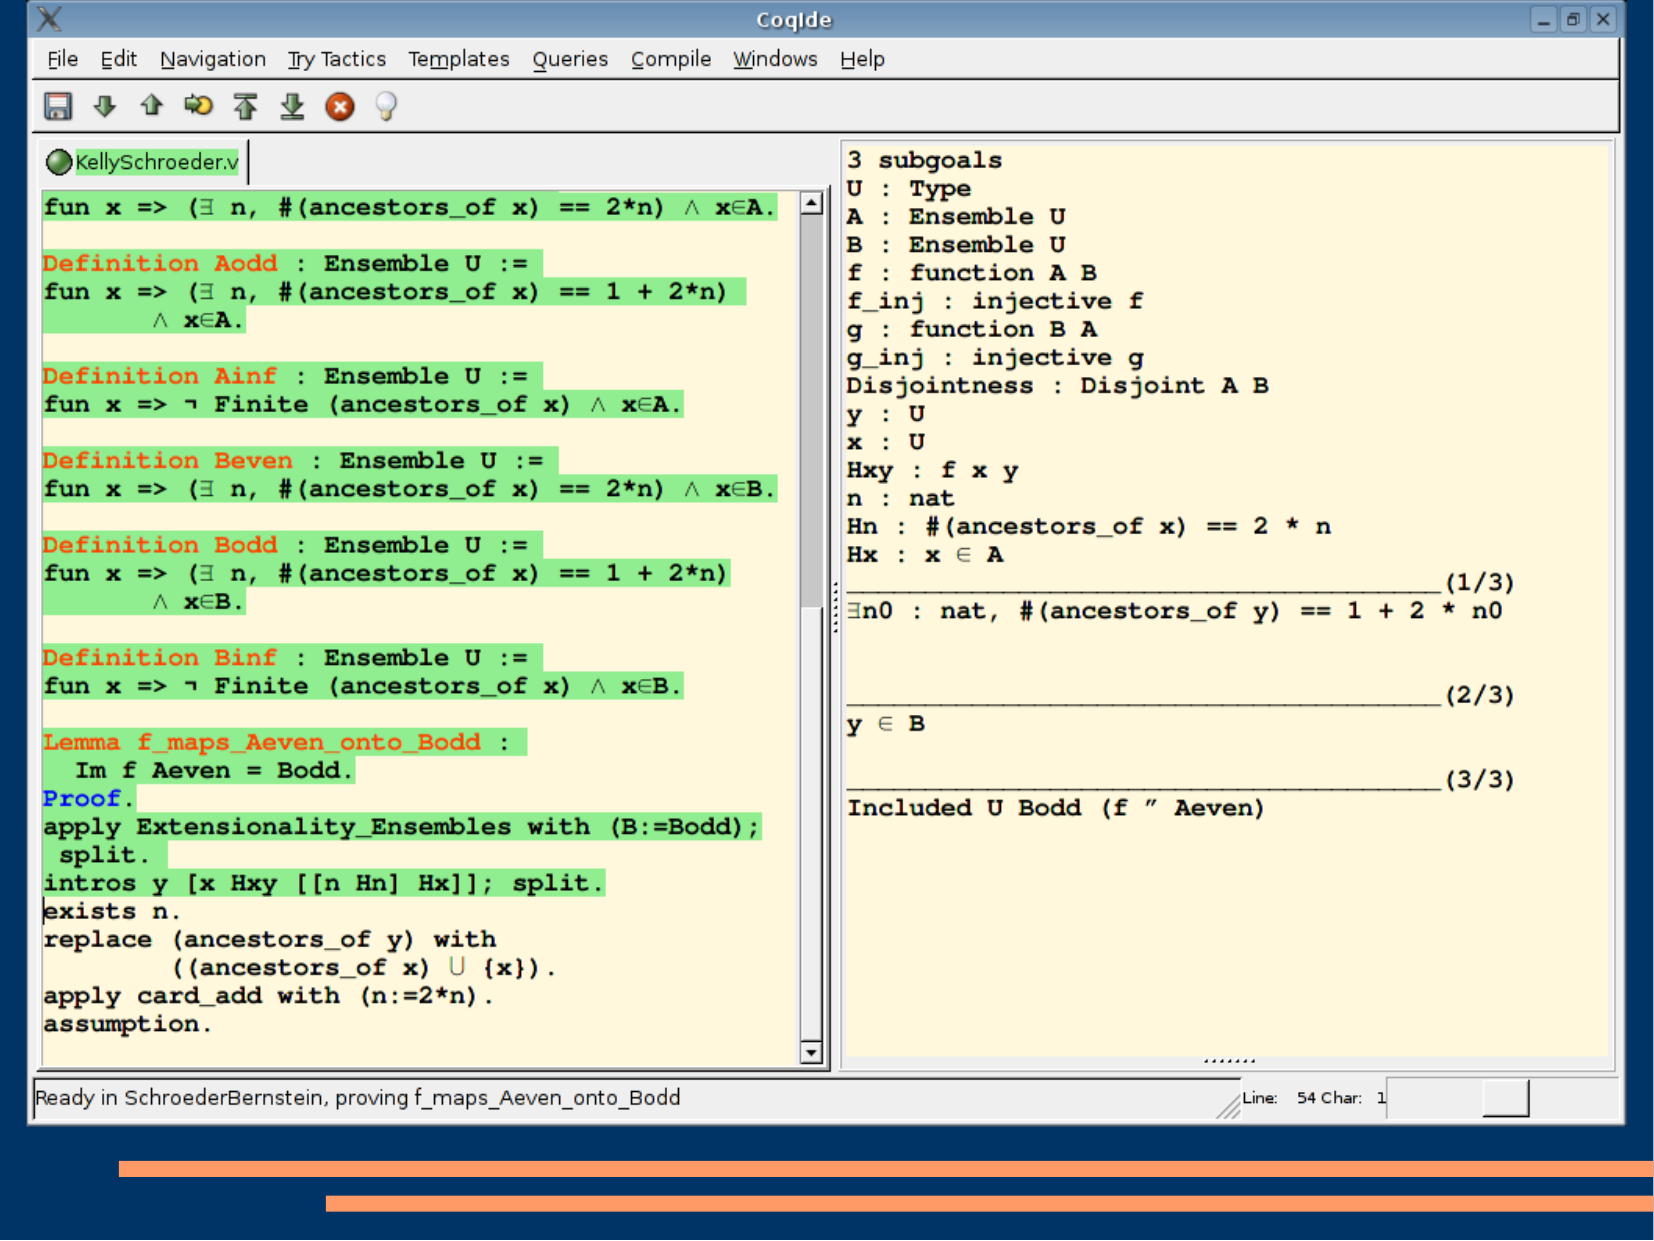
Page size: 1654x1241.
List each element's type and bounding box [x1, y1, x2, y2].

picture [26, 0, 1627, 1127]
